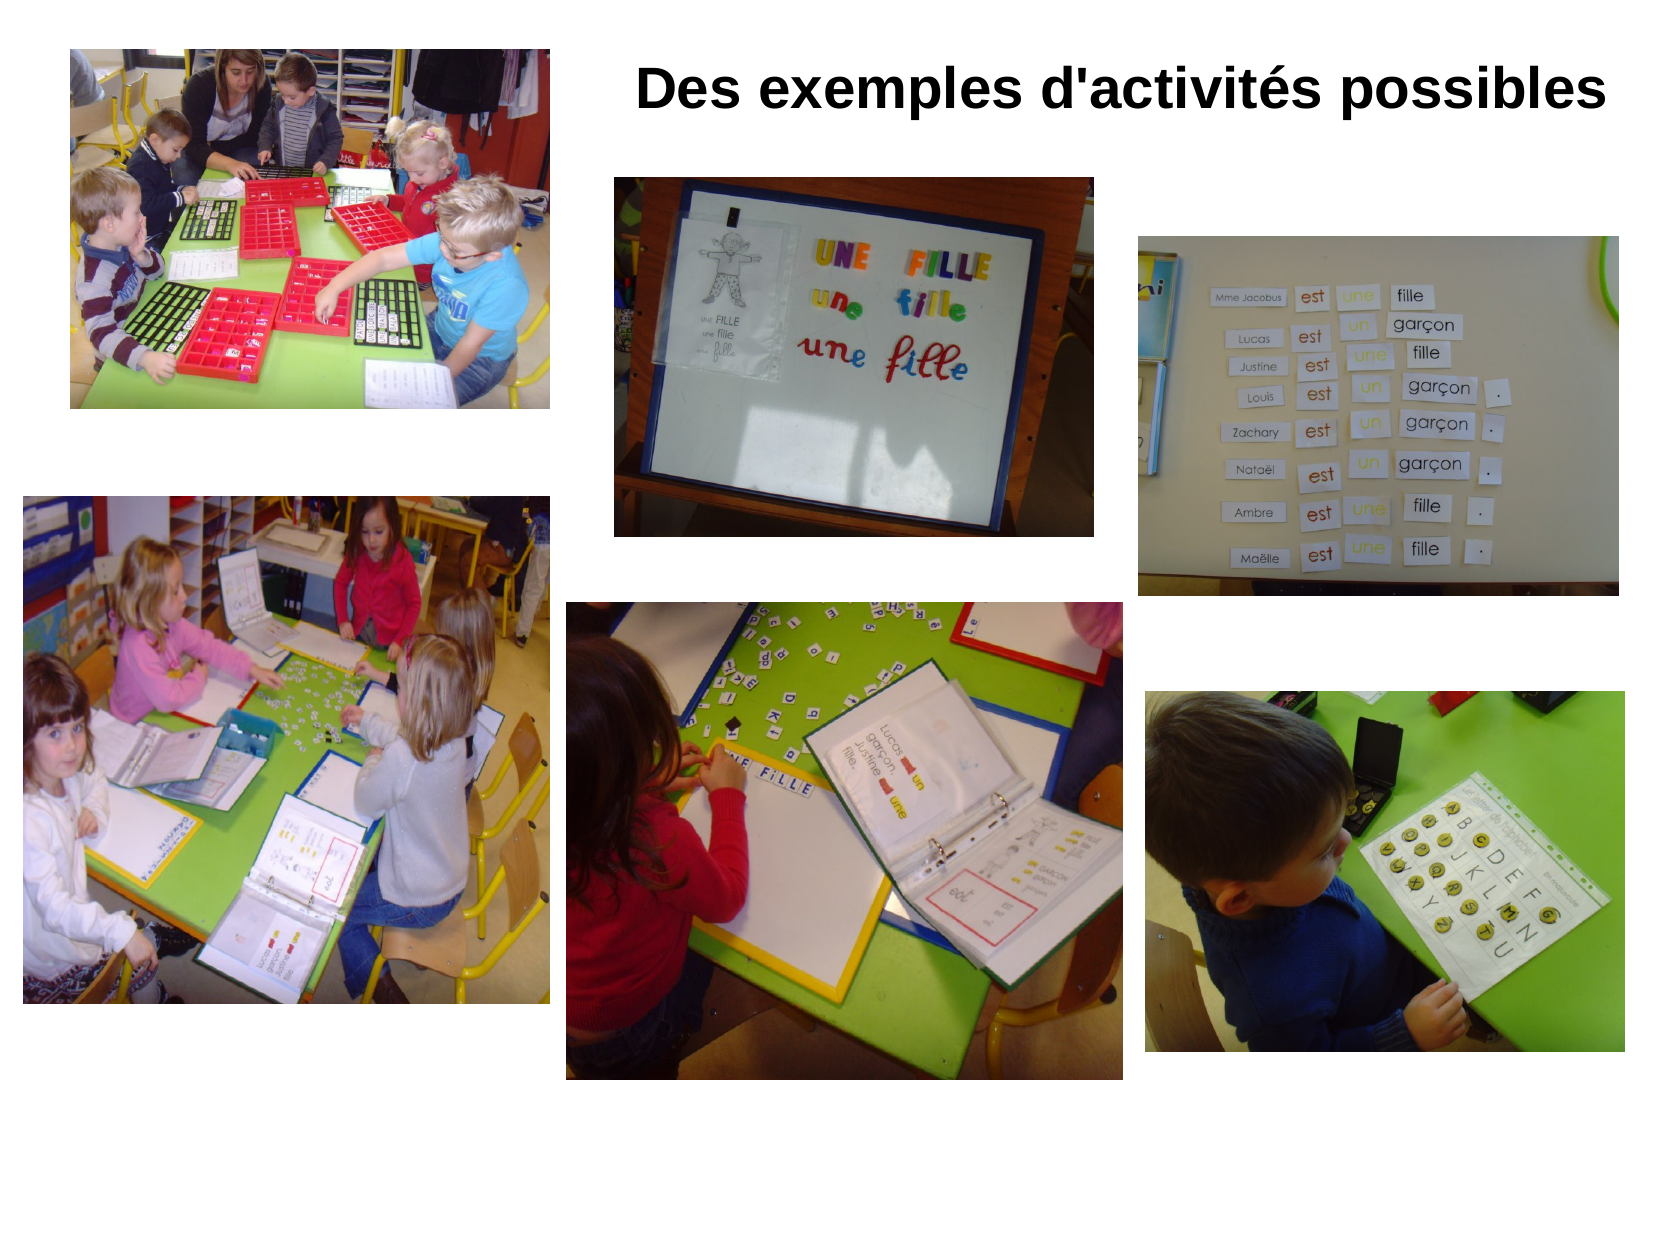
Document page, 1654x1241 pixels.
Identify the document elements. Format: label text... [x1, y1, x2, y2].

picture [23, 496, 550, 1004]
picture [70, 49, 550, 409]
picture [1145, 691, 1625, 1052]
picture [614, 177, 1094, 537]
picture [1138, 236, 1619, 596]
title Des exemples d'activités possibles [377, 35, 1654, 142]
picture [566, 602, 1123, 1080]
